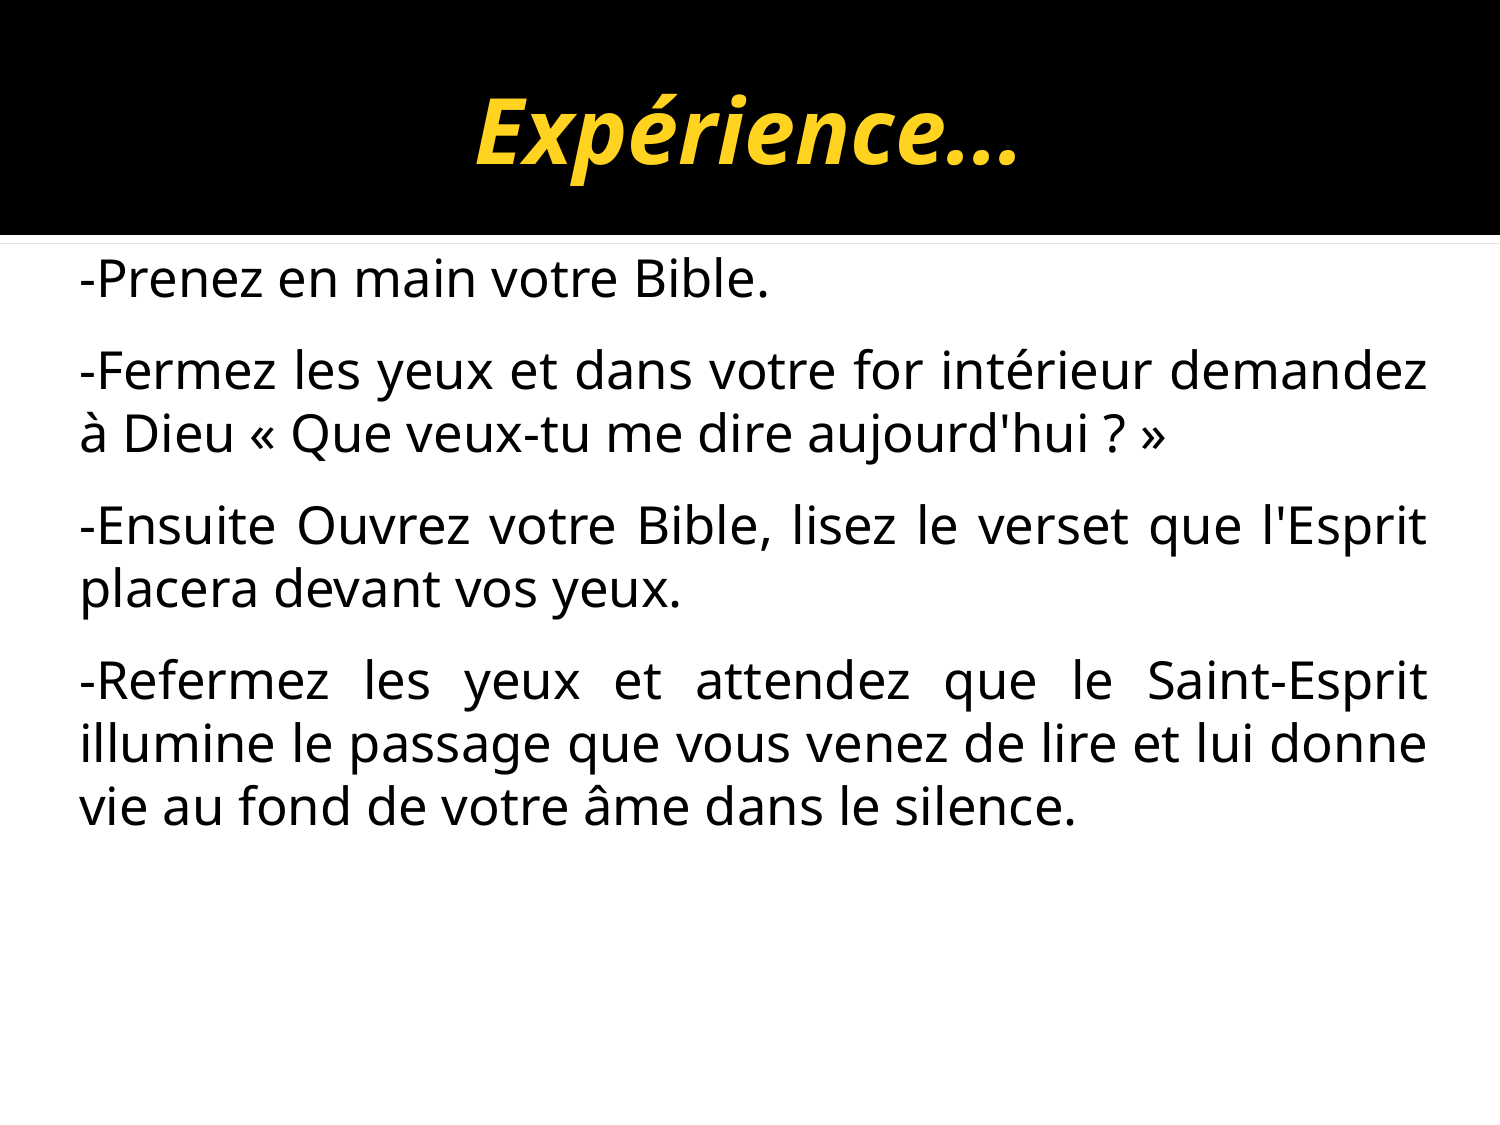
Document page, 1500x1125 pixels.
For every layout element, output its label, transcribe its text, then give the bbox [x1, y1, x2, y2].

title Expérience... [75, 25, 1426, 232]
list -Prenez en main votre Bible. -Fermez les yeux et dans votre for intérieur demandez à Dieu « Que veux-tu me dire aujourd'hui ? » -Ensuite Ouvrez votre Bible, lisez le verset que l'Esprit placera devant vos yeux. -Refermez les yeux et attendez que le Saint-Esprit illumine le passage que vous venez de lire et lui donne vie au fond de votre âme dans le silence. [79, 245, 1430, 898]
